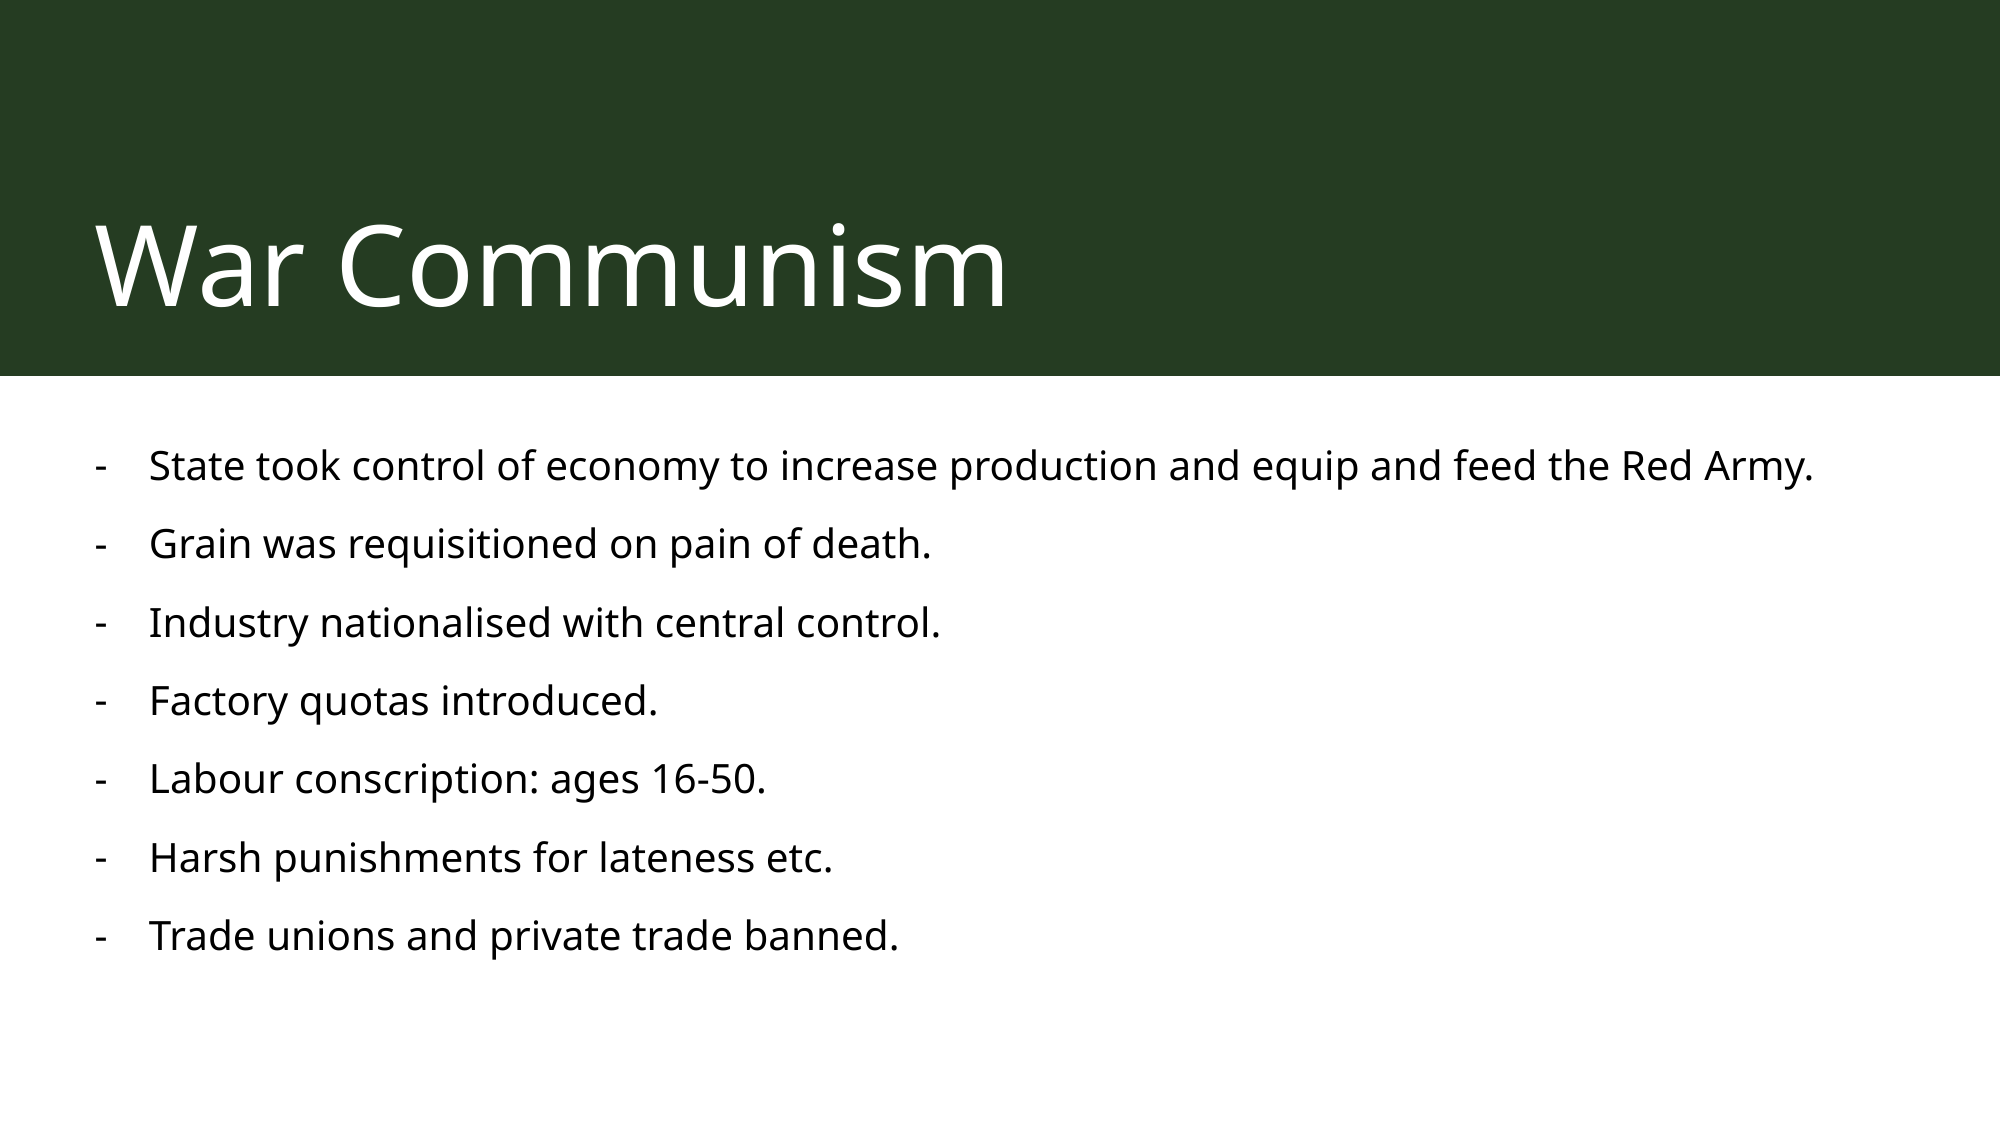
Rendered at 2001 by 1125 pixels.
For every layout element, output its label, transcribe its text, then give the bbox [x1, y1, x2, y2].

list State took control of economy to increase production and equip and feed the Red Army. Grain was requisitioned on pain of death. Industry nationalised with central control. Factory quotas introduced. Labour conscription: ages 16-50. Harsh punishments for lateness etc. Trade unions and private trade banned. [79, 422, 1863, 1014]
title War Communism [79, 59, 1863, 337]
